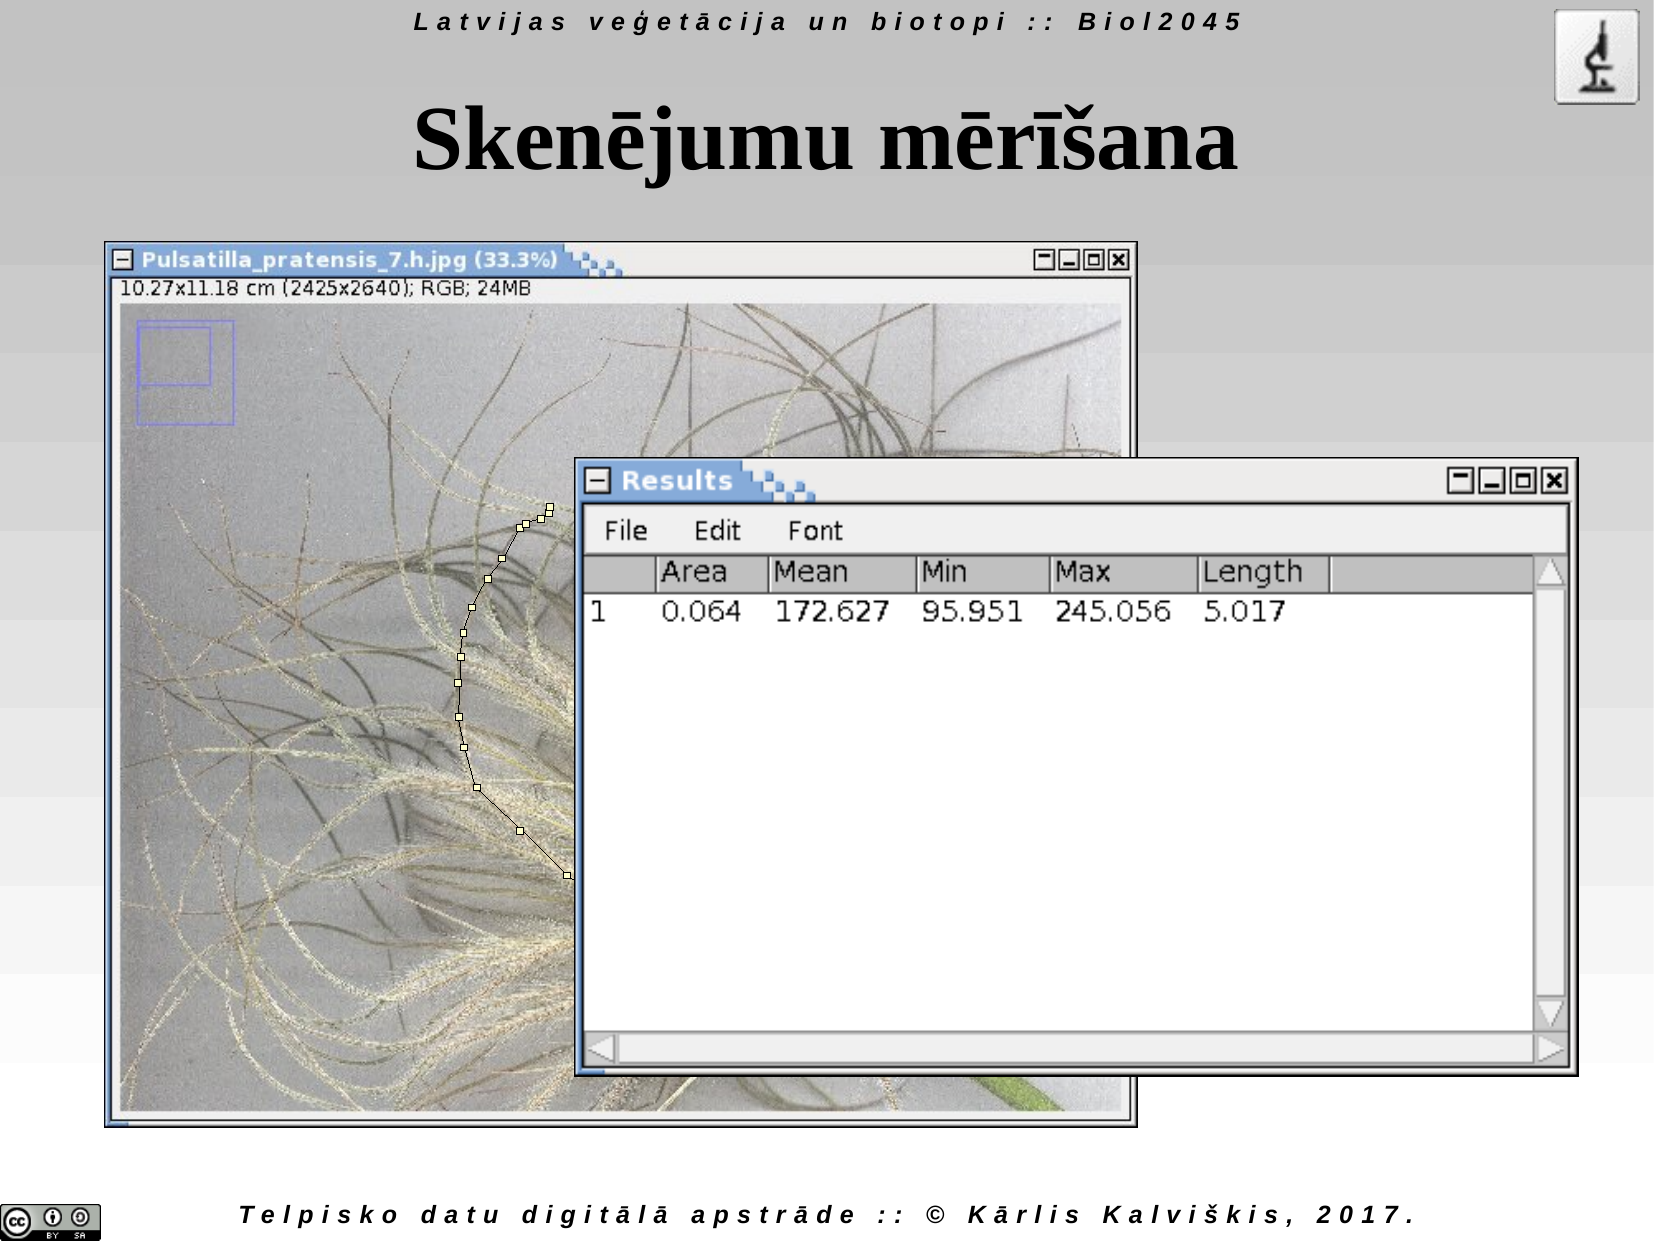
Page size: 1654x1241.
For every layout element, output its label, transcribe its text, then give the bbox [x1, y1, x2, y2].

text_box [455, 713, 463, 721]
text_box [498, 555, 506, 562]
text_box [563, 872, 571, 879]
text_box [484, 575, 492, 583]
text_box [460, 629, 467, 637]
text_box [516, 827, 524, 835]
text_box [460, 744, 468, 751]
picture [0, 0, 1654, 1241]
text_box [457, 653, 465, 661]
text_box [473, 784, 481, 791]
text_box [537, 503, 554, 523]
text_box [516, 520, 530, 532]
title Skenējumu mērīšana [29, 43, 1625, 234]
text_box [468, 604, 476, 611]
text_box [454, 679, 462, 687]
